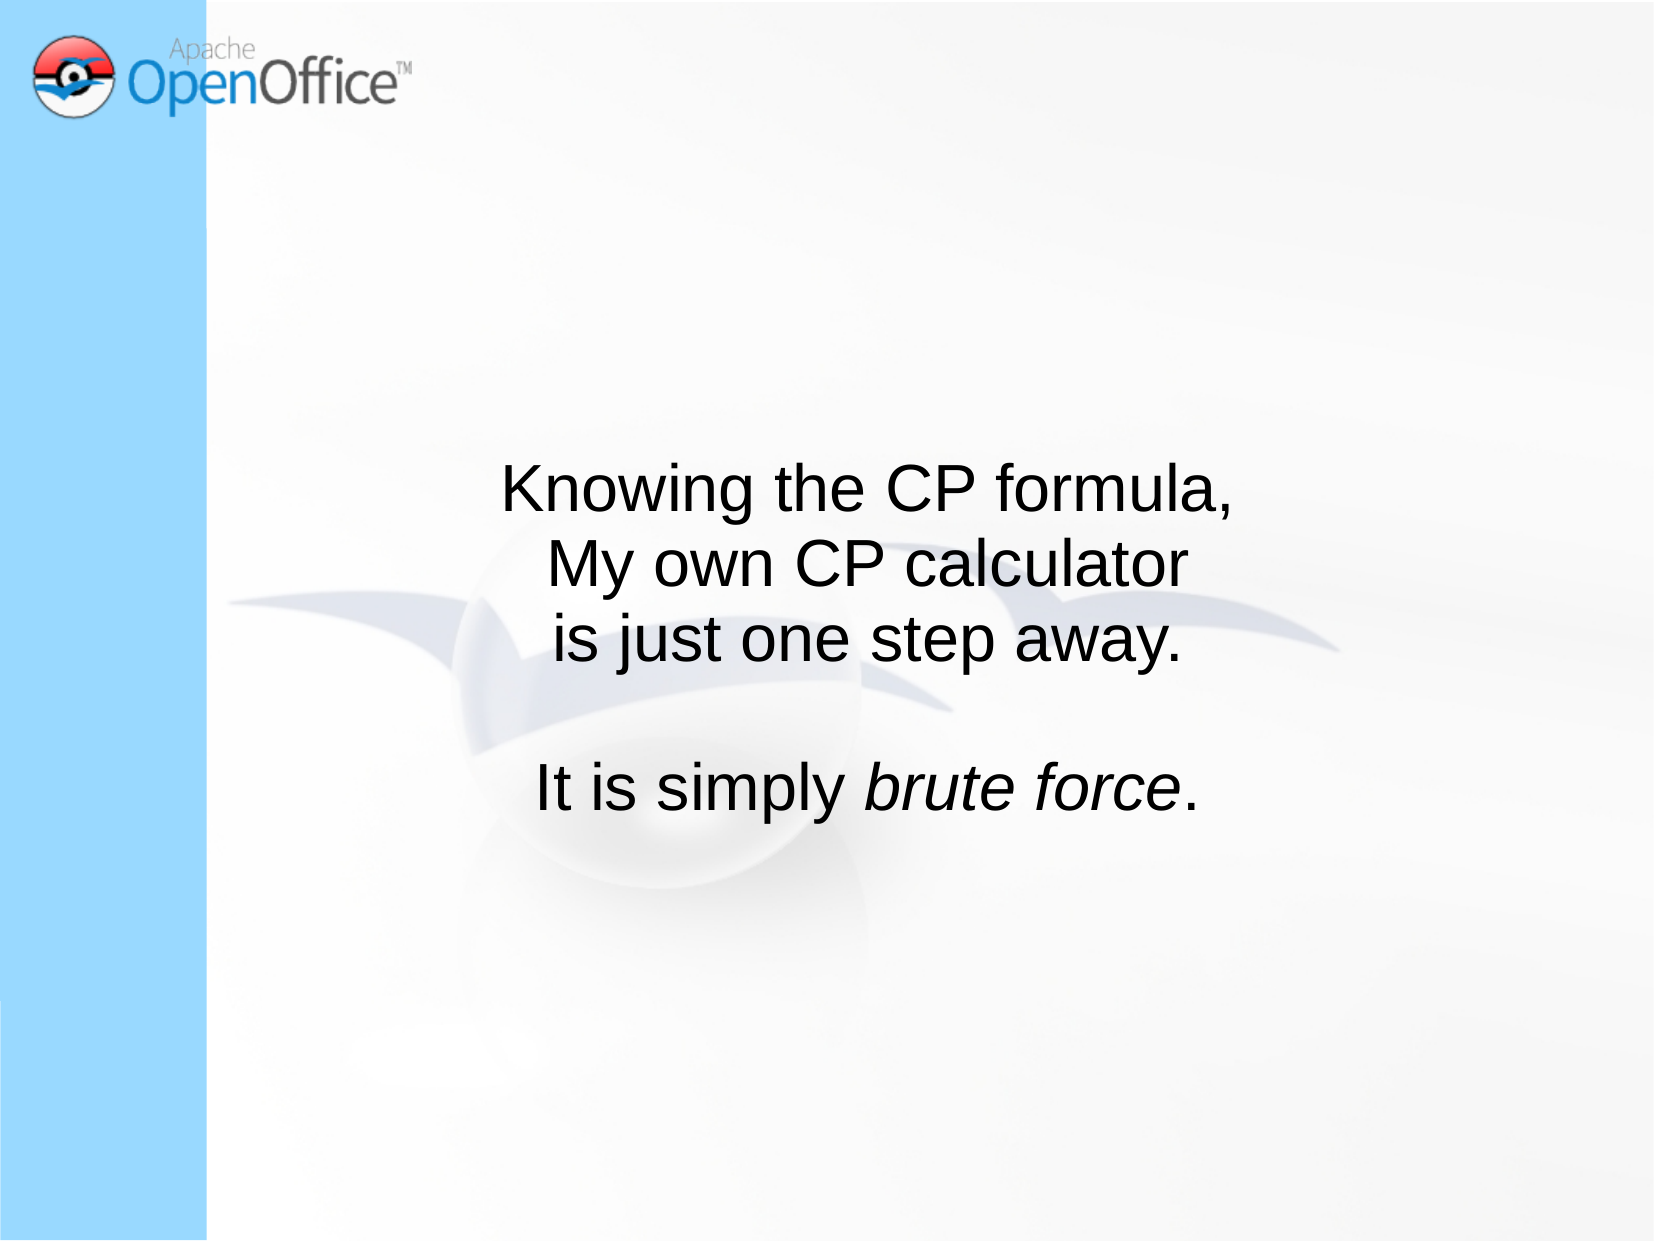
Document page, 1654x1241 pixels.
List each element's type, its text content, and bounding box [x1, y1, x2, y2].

subtitle Knowing the CP formula, My own CP calculator is just one step away. It is simply brute force. [165, 108, 1571, 1168]
picture [31, 2, 1654, 1241]
